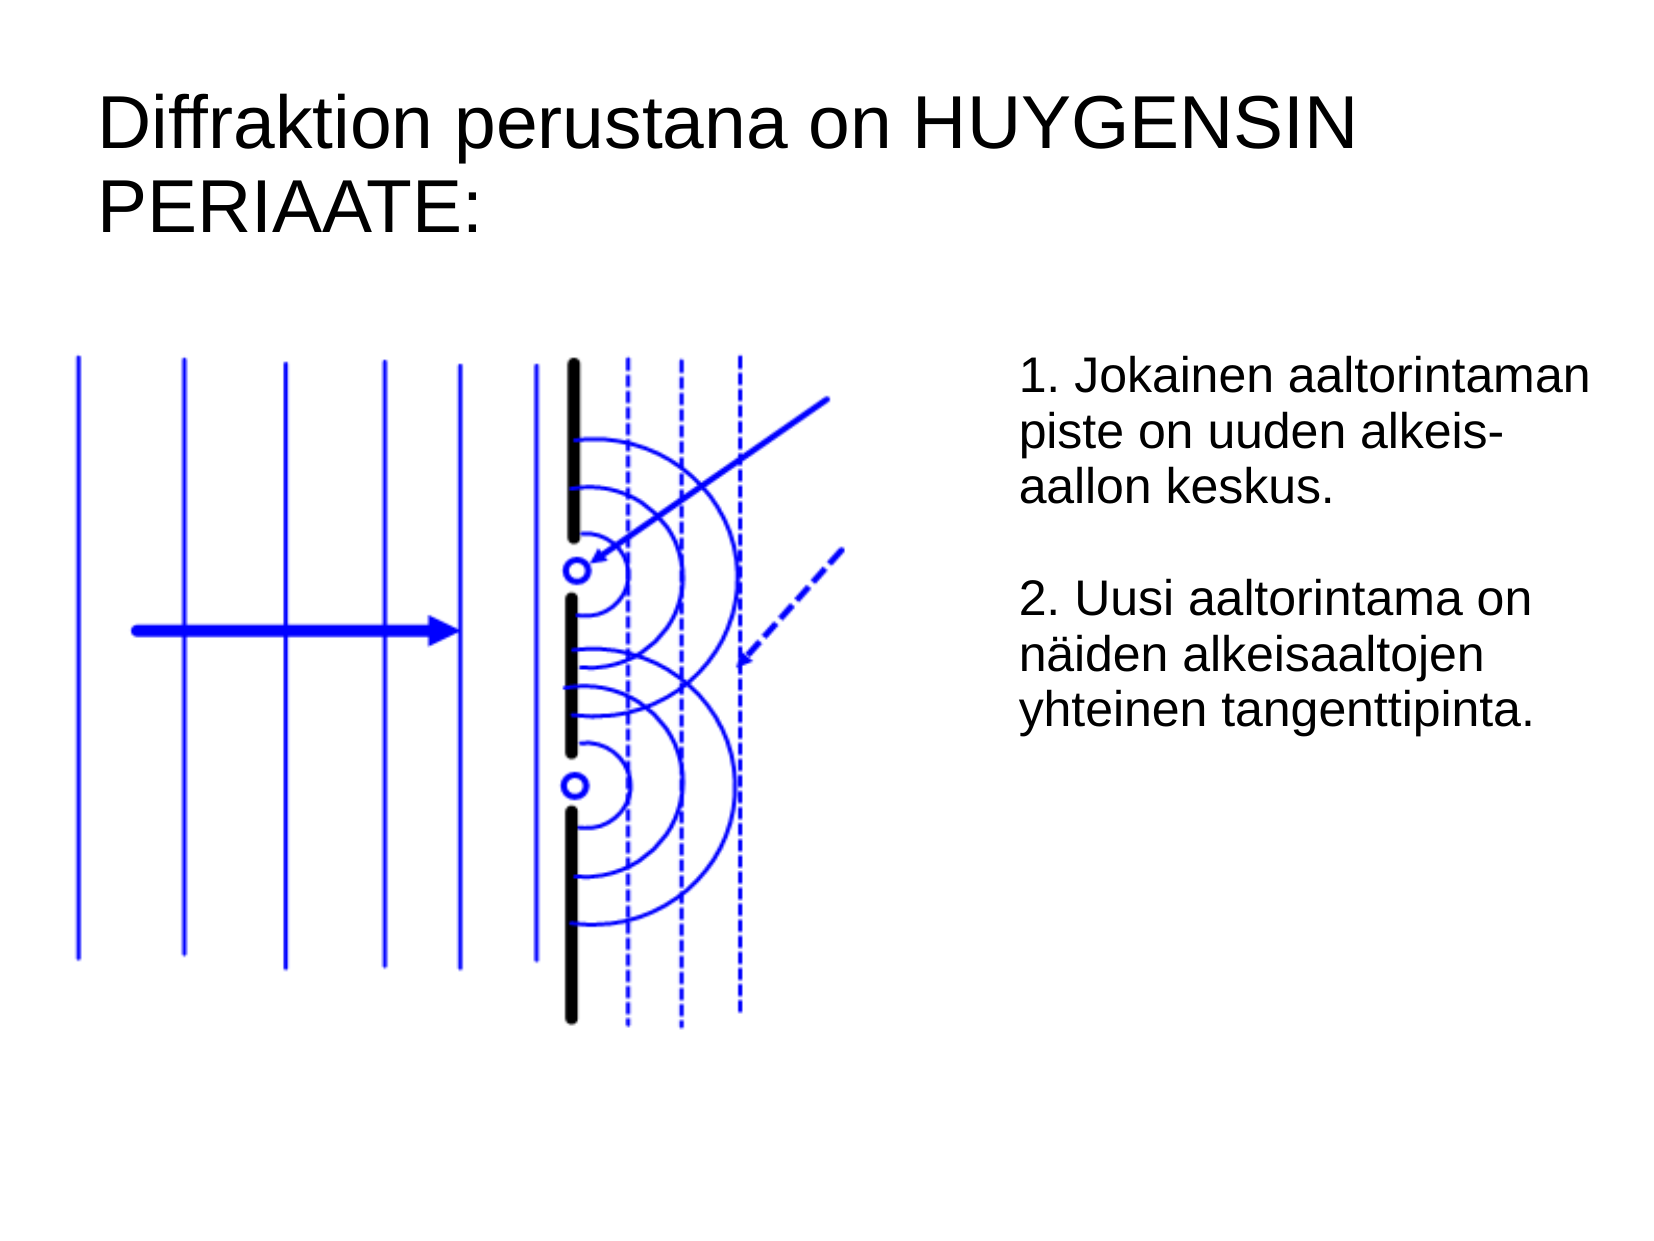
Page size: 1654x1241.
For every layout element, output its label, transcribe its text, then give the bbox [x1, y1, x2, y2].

text_box Diffraktion perustana on HUYGENSIN PERIAATE: [82, 73, 1560, 340]
text_box 1. Jokainen aaltorintaman piste on uuden alkeis-aallon keskus. 2. Uusi aaltorintama on näiden alkeisaaltojen yhteinen tangenttipinta. [1003, 339, 1630, 1024]
picture [40, 312, 893, 1035]
